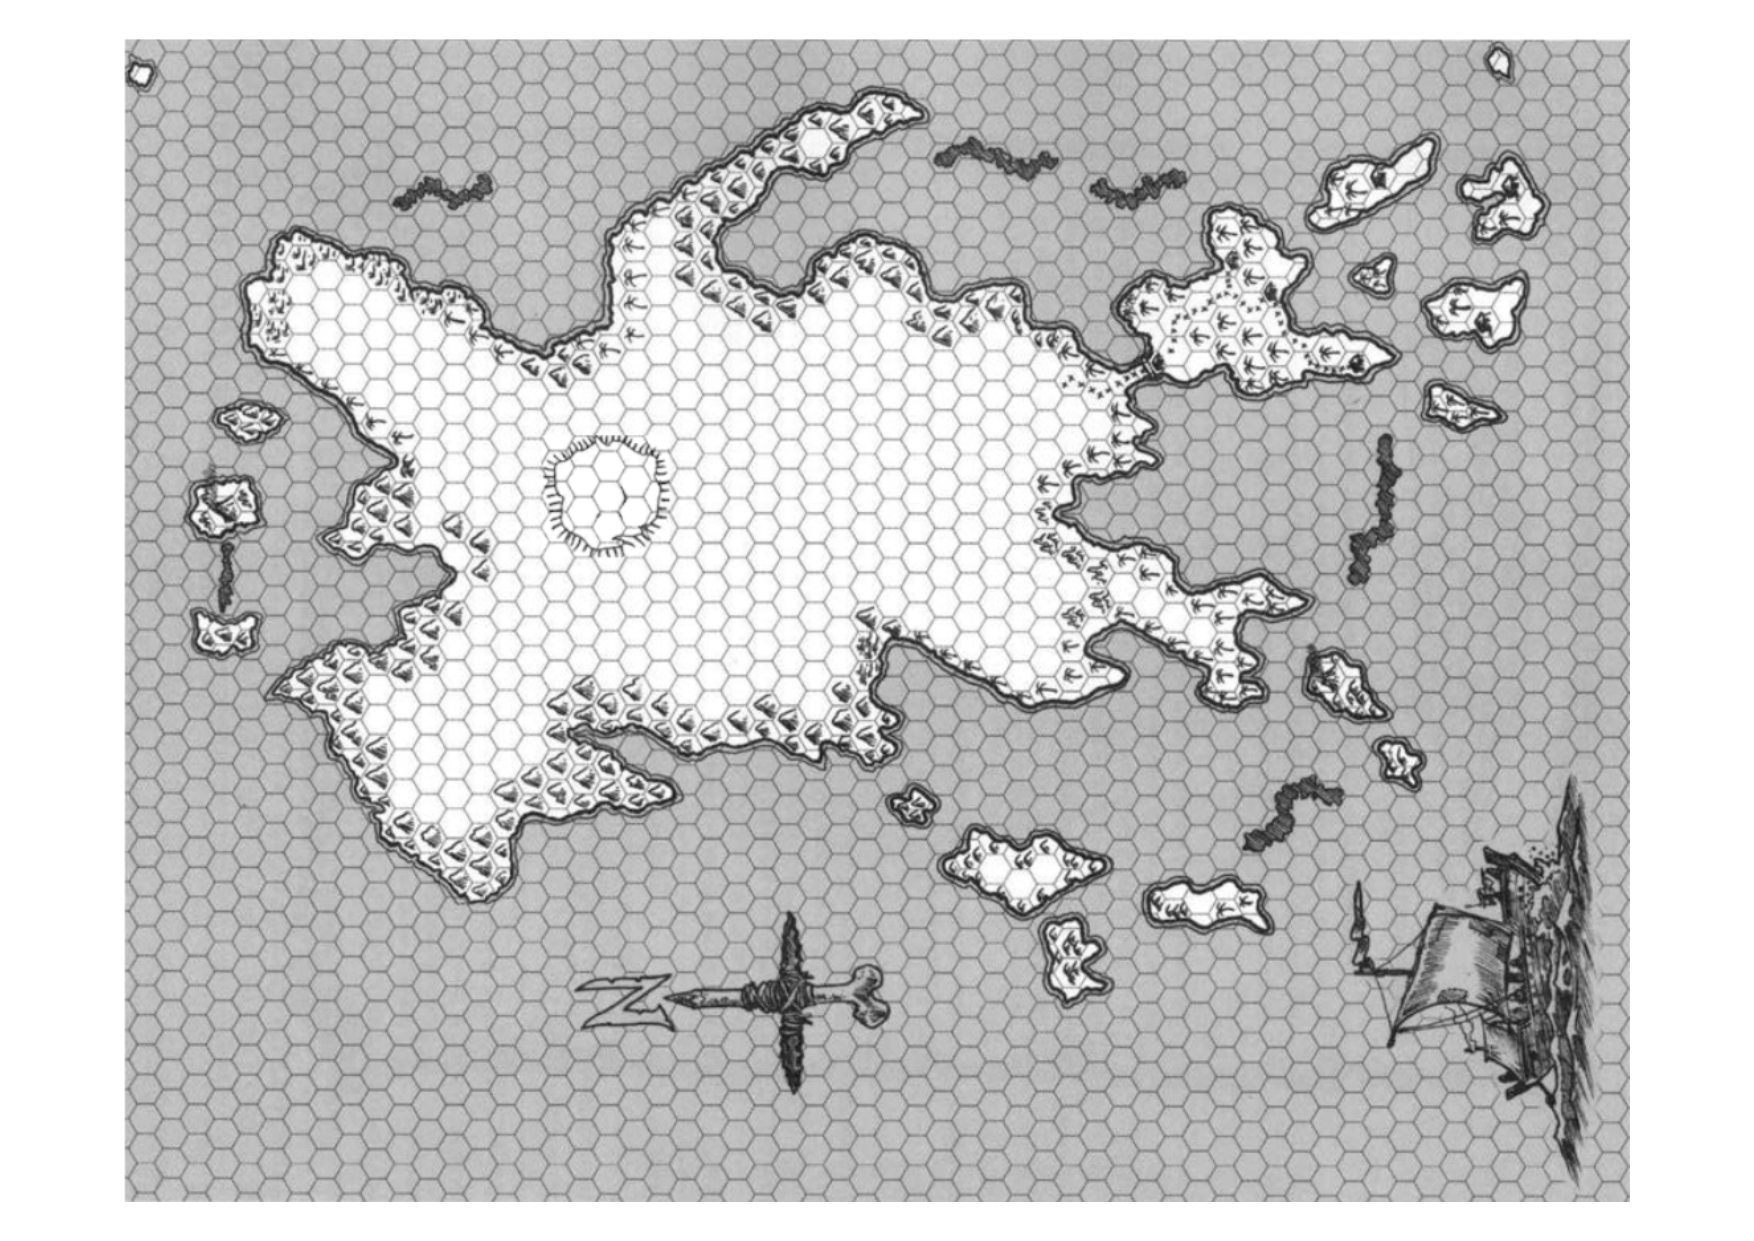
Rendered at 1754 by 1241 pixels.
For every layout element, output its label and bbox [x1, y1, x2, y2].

picture [124, 38, 1630, 1202]
